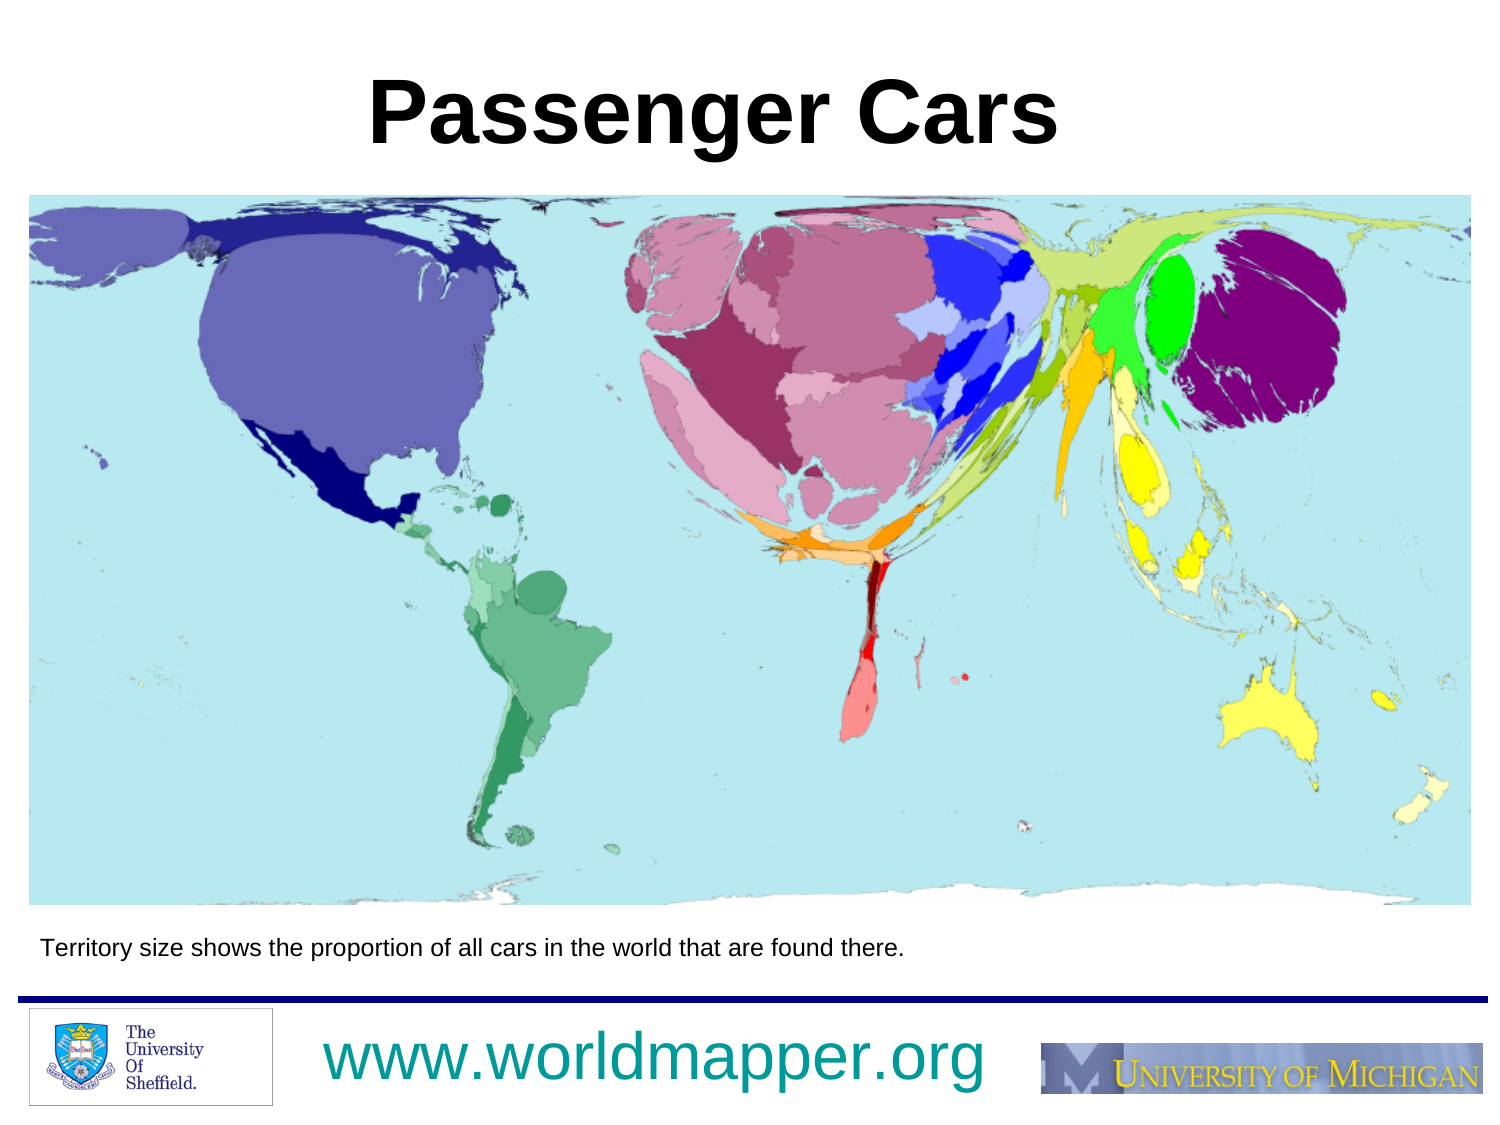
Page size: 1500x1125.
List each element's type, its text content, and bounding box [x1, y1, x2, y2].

picture [1041, 1043, 1483, 1094]
picture [29, 1008, 273, 1106]
title Passenger Cars [76, 42, 1352, 195]
text_box Territory size shows the proportion of all cars in the world that are found there. [24, 925, 930, 969]
picture [29, 195, 1471, 905]
